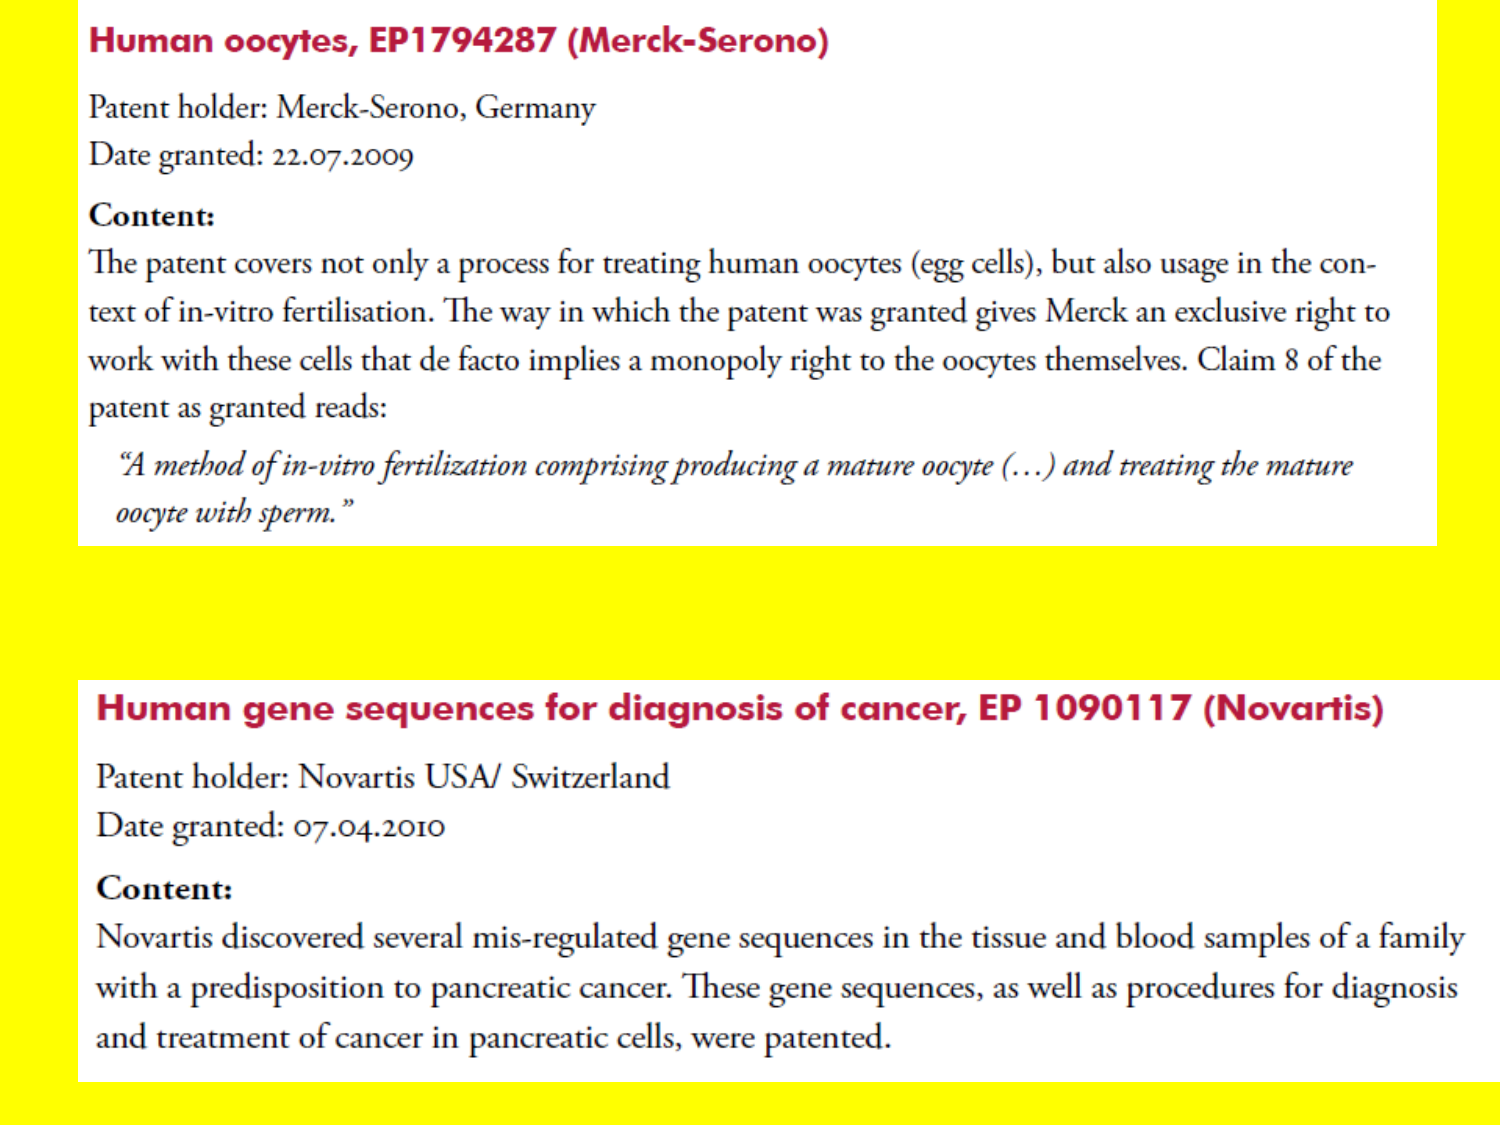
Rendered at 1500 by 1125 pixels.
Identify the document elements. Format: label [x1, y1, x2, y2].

picture [78, 0, 1437, 546]
picture [78, 680, 1500, 1082]
